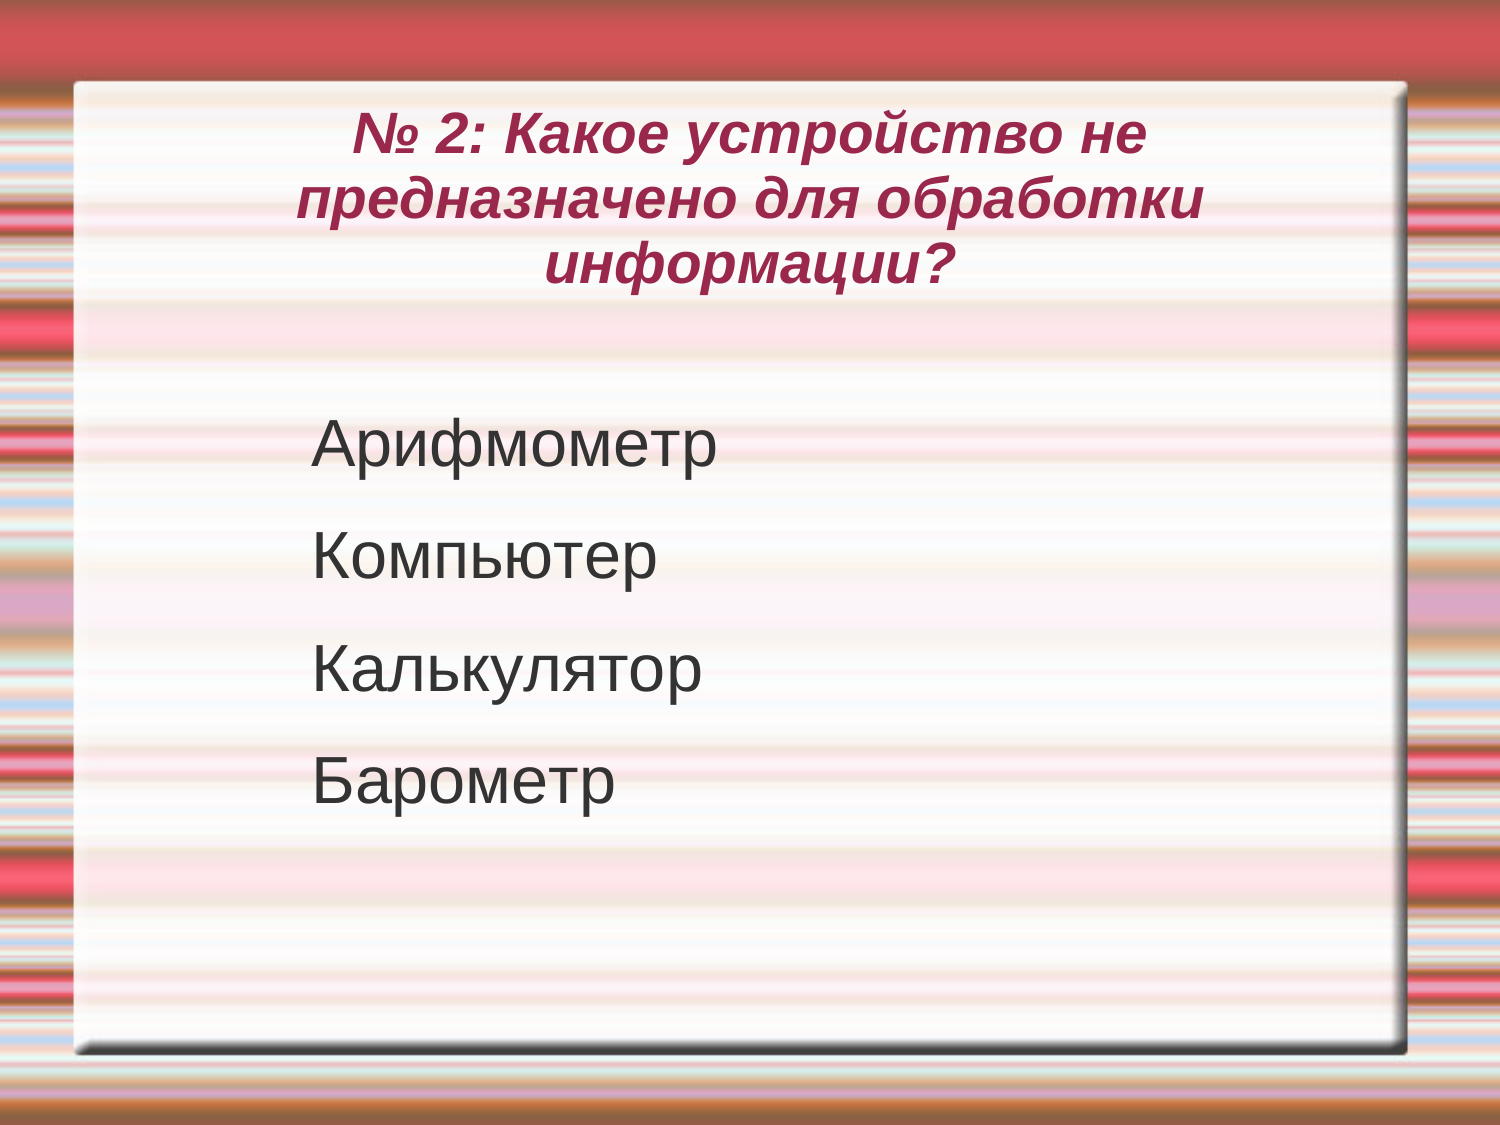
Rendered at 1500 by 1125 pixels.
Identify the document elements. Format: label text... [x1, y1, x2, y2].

list Арифмометр Компьютер Калькулятор Барометр [299, 368, 1182, 916]
picture [0, 0, 1500, 1125]
text_box [187, 1049, 501, 1125]
title № 2: Какое устройство не предназначено для обработки информации? [110, 96, 1392, 300]
text_box [587, 1049, 1063, 1125]
